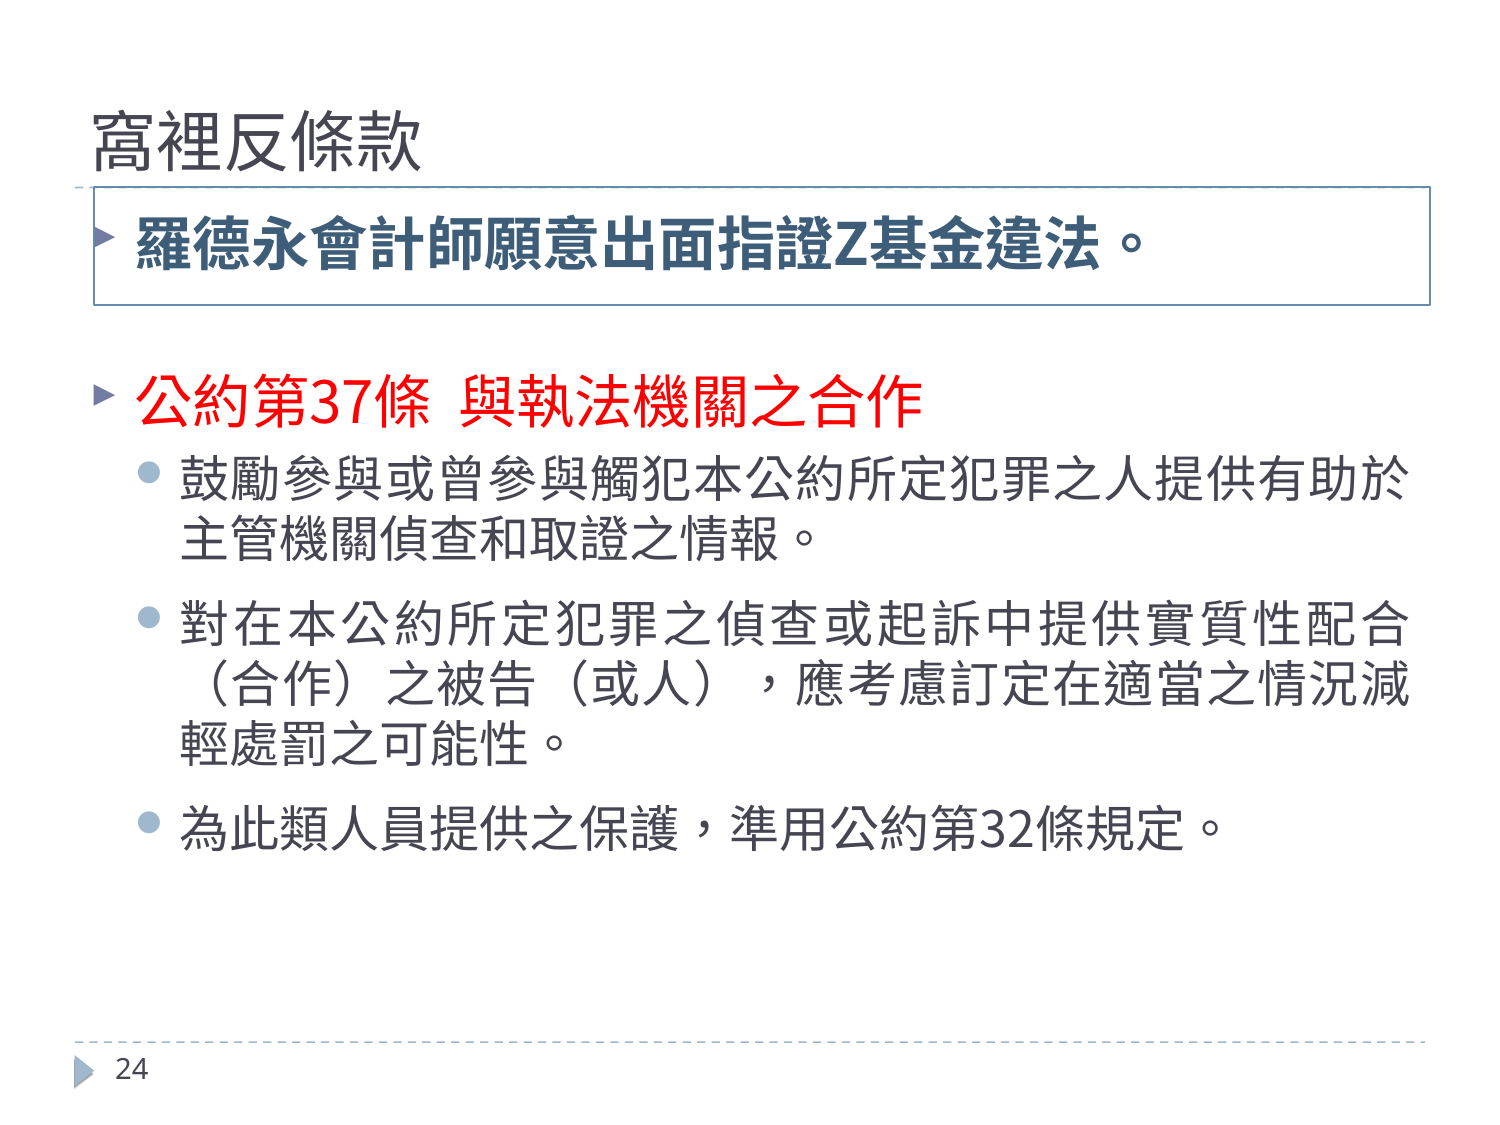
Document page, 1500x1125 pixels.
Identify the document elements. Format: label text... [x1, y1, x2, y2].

slide_number <編號> [100, 1042, 426, 1103]
list 羅德永會計師願意出面指證Z基金違法。 公約第37條 與執法機關之合作 鼓勵參與或曾參與觸犯本公約所定犯罪之人提供有助於主管機關偵查和取證之情報。 對在本公約所定犯罪之偵查或起訴中提供實質性配合（合作）之被告（或人），應考慮訂定在適當之情況減輕處罰之可能性。 為此類人員提供之保護，準用公約第32條規定。 [95, 200, 1425, 304]
title 窩裡反條款 [75, 24, 1425, 188]
list 羅德永會計師願意出面指證Z基金違法。 公約第37條 與執法機關之合作 鼓勵參與或曾參與觸犯本公約所定犯罪之人提供有助於主管機關偵查和取證之情報。 對在本公約所定犯罪之偵查或起訴中提供實質性配合（合作）之被告（或人），應考慮訂定在適當之情況減輕處罰之可能性。 為此類人員提供之保護，準用公約第32條規定。 [75, 200, 1425, 1010]
